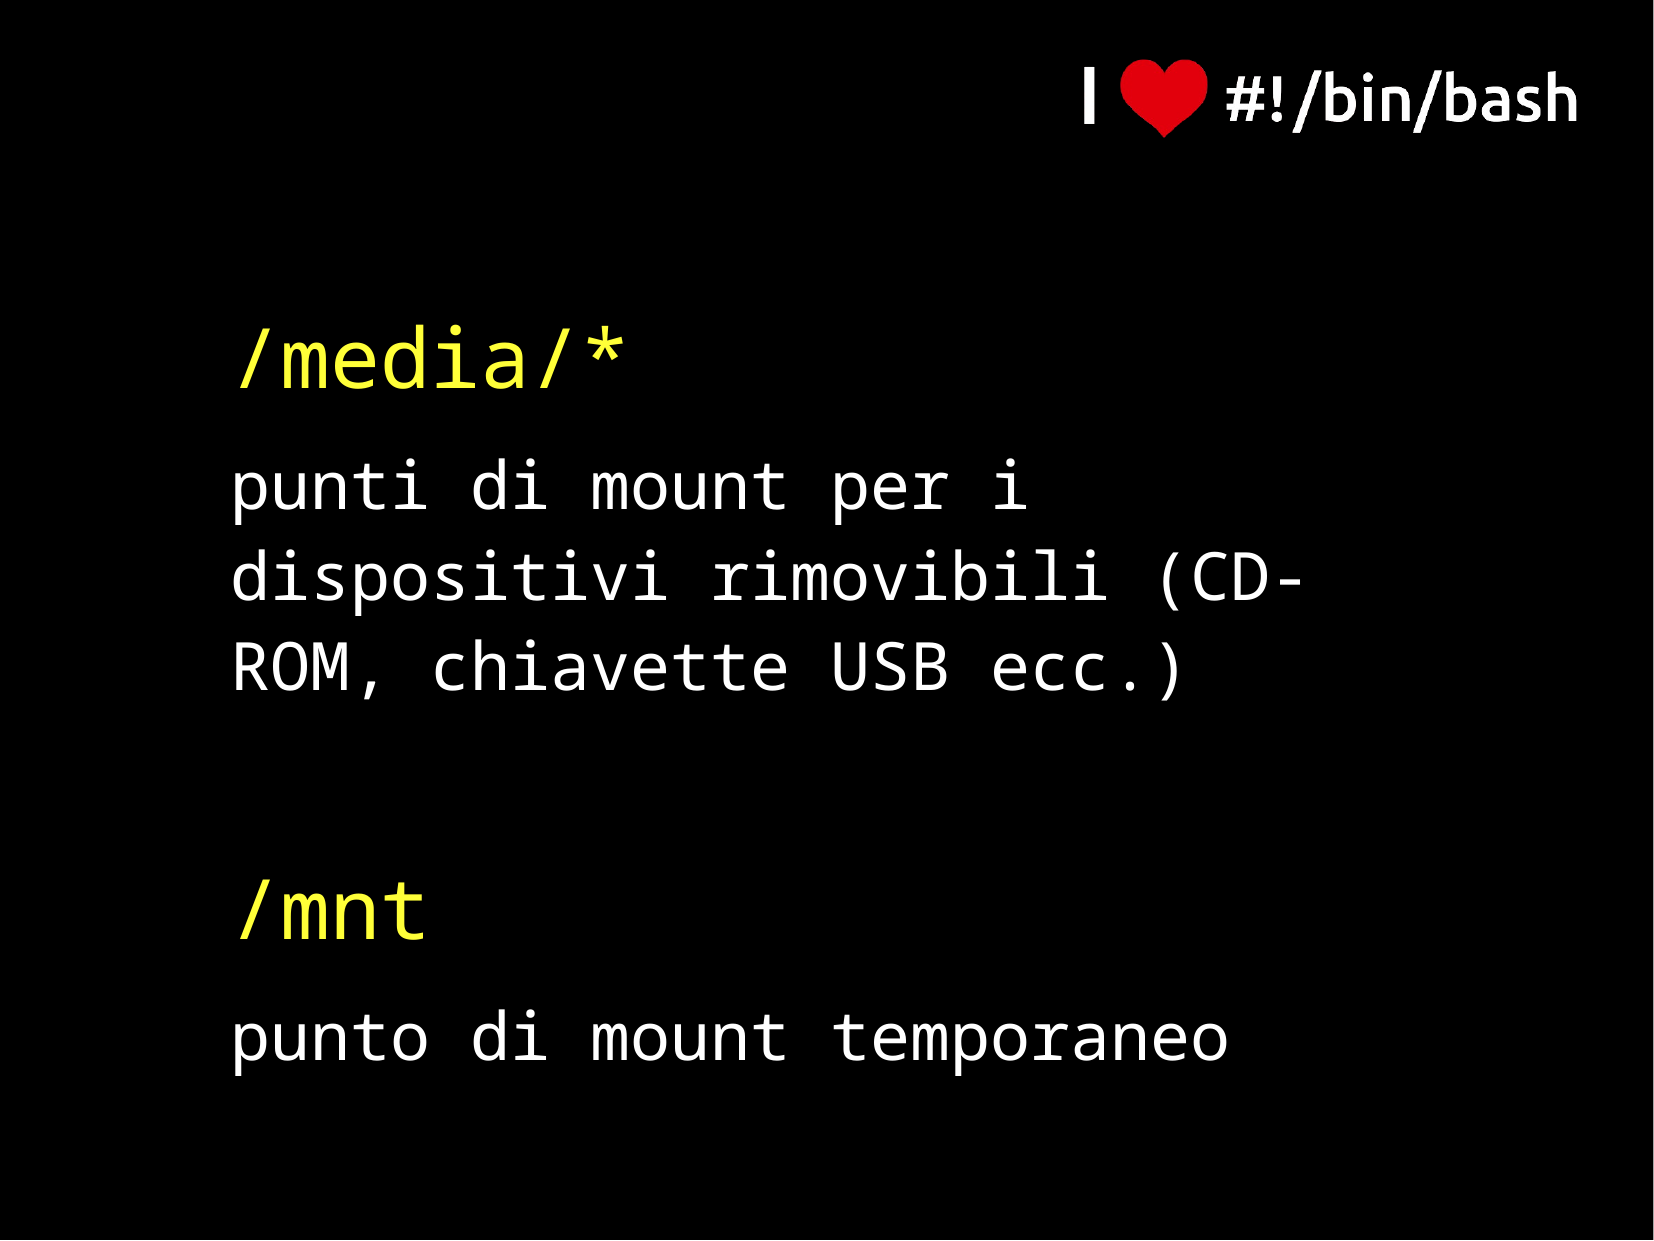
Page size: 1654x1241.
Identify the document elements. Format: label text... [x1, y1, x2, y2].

picture [1064, 45, 1595, 154]
text_box /media/* punti di mount per i dispositivi rimovibili (CD-ROM, chiavette USB ecc.) /mnt punto di mount temporaneo [215, 292, 1439, 990]
